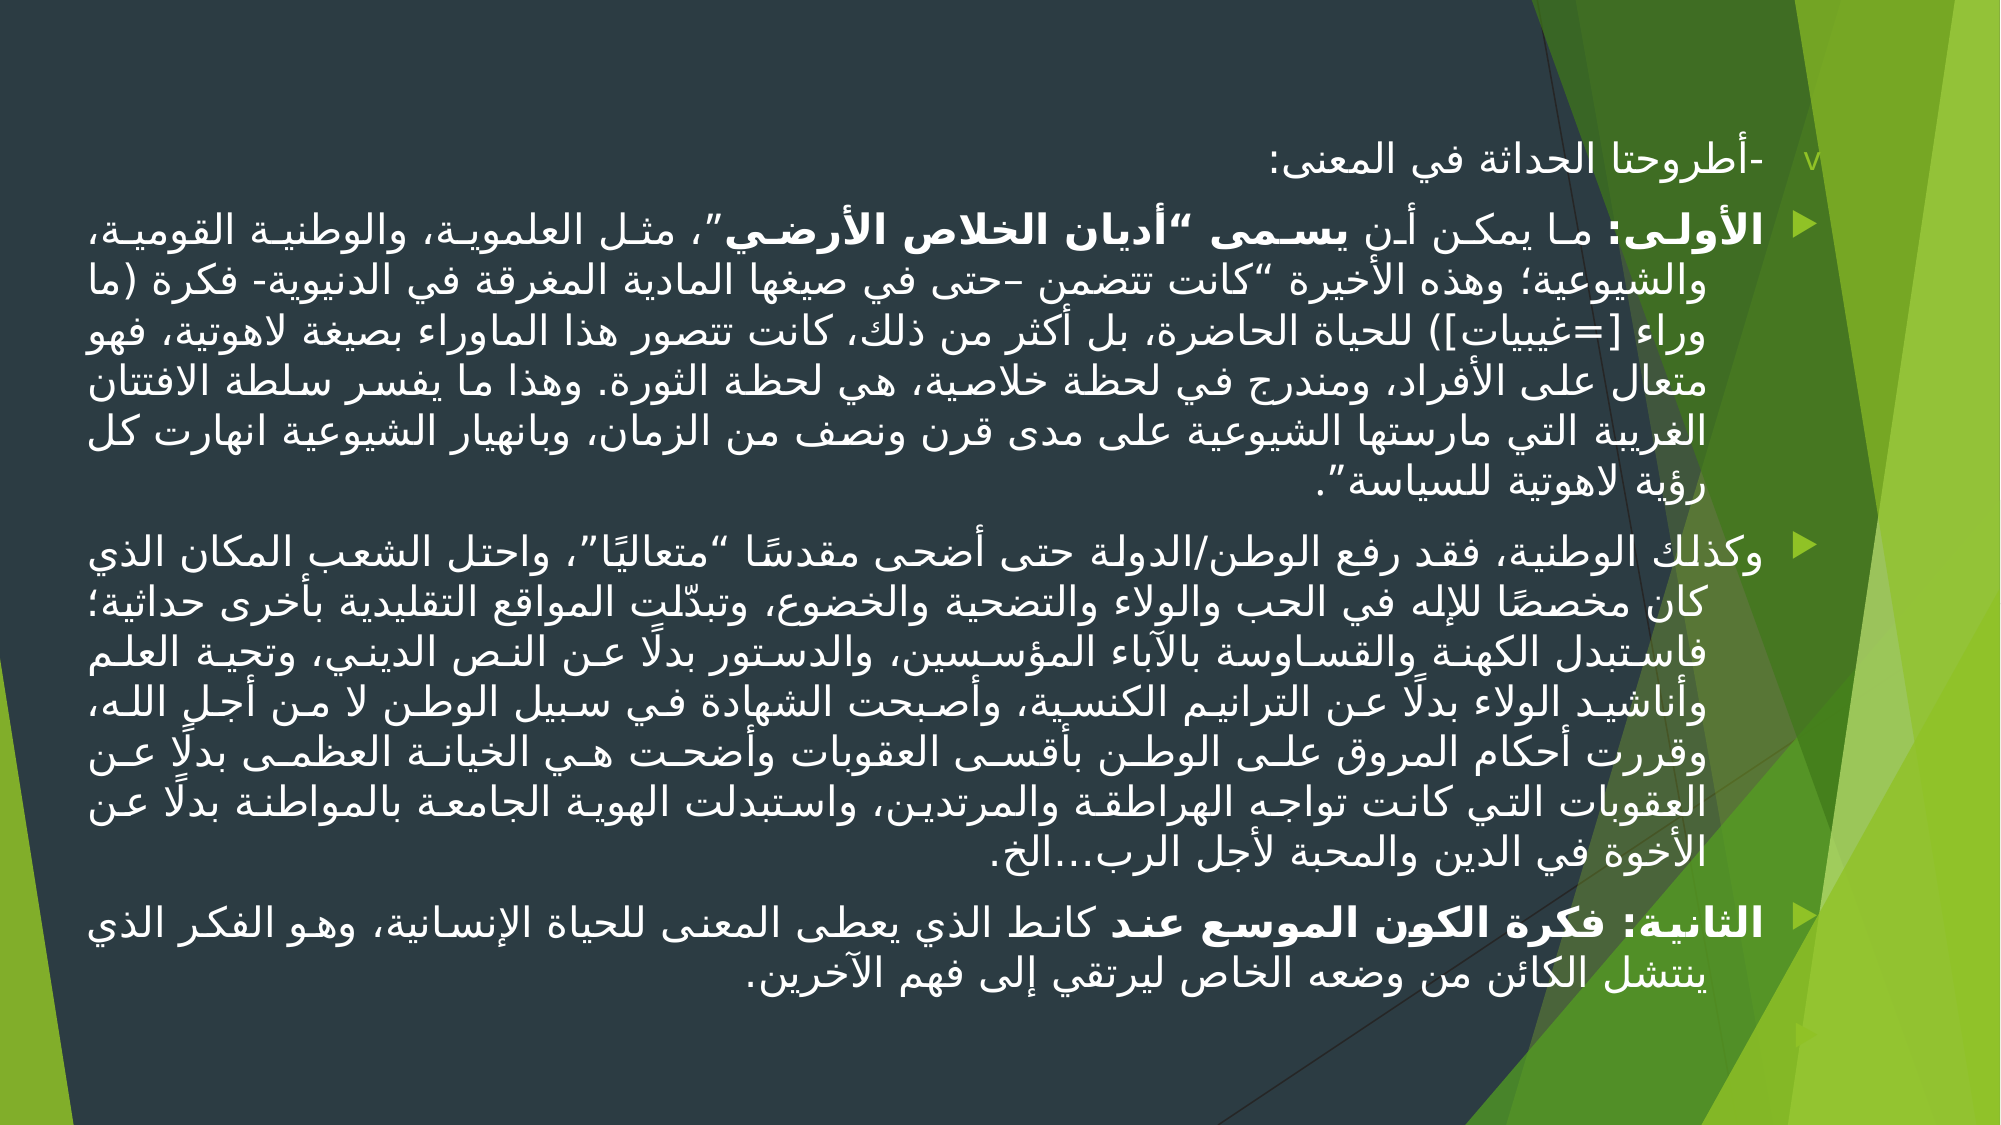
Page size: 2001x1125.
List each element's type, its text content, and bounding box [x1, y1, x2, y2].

list -أطروحتا الحداثة في المعنى: الأولى: ما يمكن أن يسمى “أديان الخلاص الأرضي”، مثل العلموية، والوطنية القومية، والشيوعية؛ وهذه الأخيرة “كانت تتضمن –حتى في صيغها المادية المغرقة في الدنيوية- فكرة (ما وراء [=غيبيات]) للحياة الحاضرة، بل أكثر من ذلك، كانت تتصور هذا الماوراء بصيغة لاهوتية، فهو متعال على الأفراد، ومندرج في لحظة خلاصية، هي لحظة الثورة. وهذا ما يفسر سلطة الافتتان الغريبة التي مارستها الشيوعية على مدى قرن ونصف من الزمان، وبانهيار الشيوعية انهارت كل رؤية لاهوتية للسياسة”. وكذلك الوطنية، فقد رفع الوطن/الدولة حتى أضحى مقدسًا “متعاليًا”، واحتل الشعب المكان الذي كان مخصصًا للإله في الحب والولاء والتضحية والخضوع، وتبدّلت المواقع التقليدية بأخرى حداثية؛ فاستبدل الكهنة والقساوسة بالآباء المؤسسين، والدستور بدلًا عن النص الديني، وتحية العلم وأناشيد الولاء بدلًا عن الترانيم الكنسية، وأصبحت الشهادة في سبيل الوطن لا من أجل الله، وقررت أحكام المروق على الوطن بأقسى العقوبات وأضحت هي الخيانة العظمى بدلًا عن العقوبات التي كانت تواجه الهراطقة والمرتدين، واستبدلت الهوية الجامعة بالمواطنة بدلًا عن الأخوة في الدين والمحبة لأجل الرب…الخ. الثانية: فكرة الكون الموسع عند كانط الذي يعطى المعنى للحياة الإنسانية، وهو الفكر الذي ينتشل الكائن من وضعه الخاص ليرتقي إلى فهم الآخرين. [71, 124, 1836, 1059]
